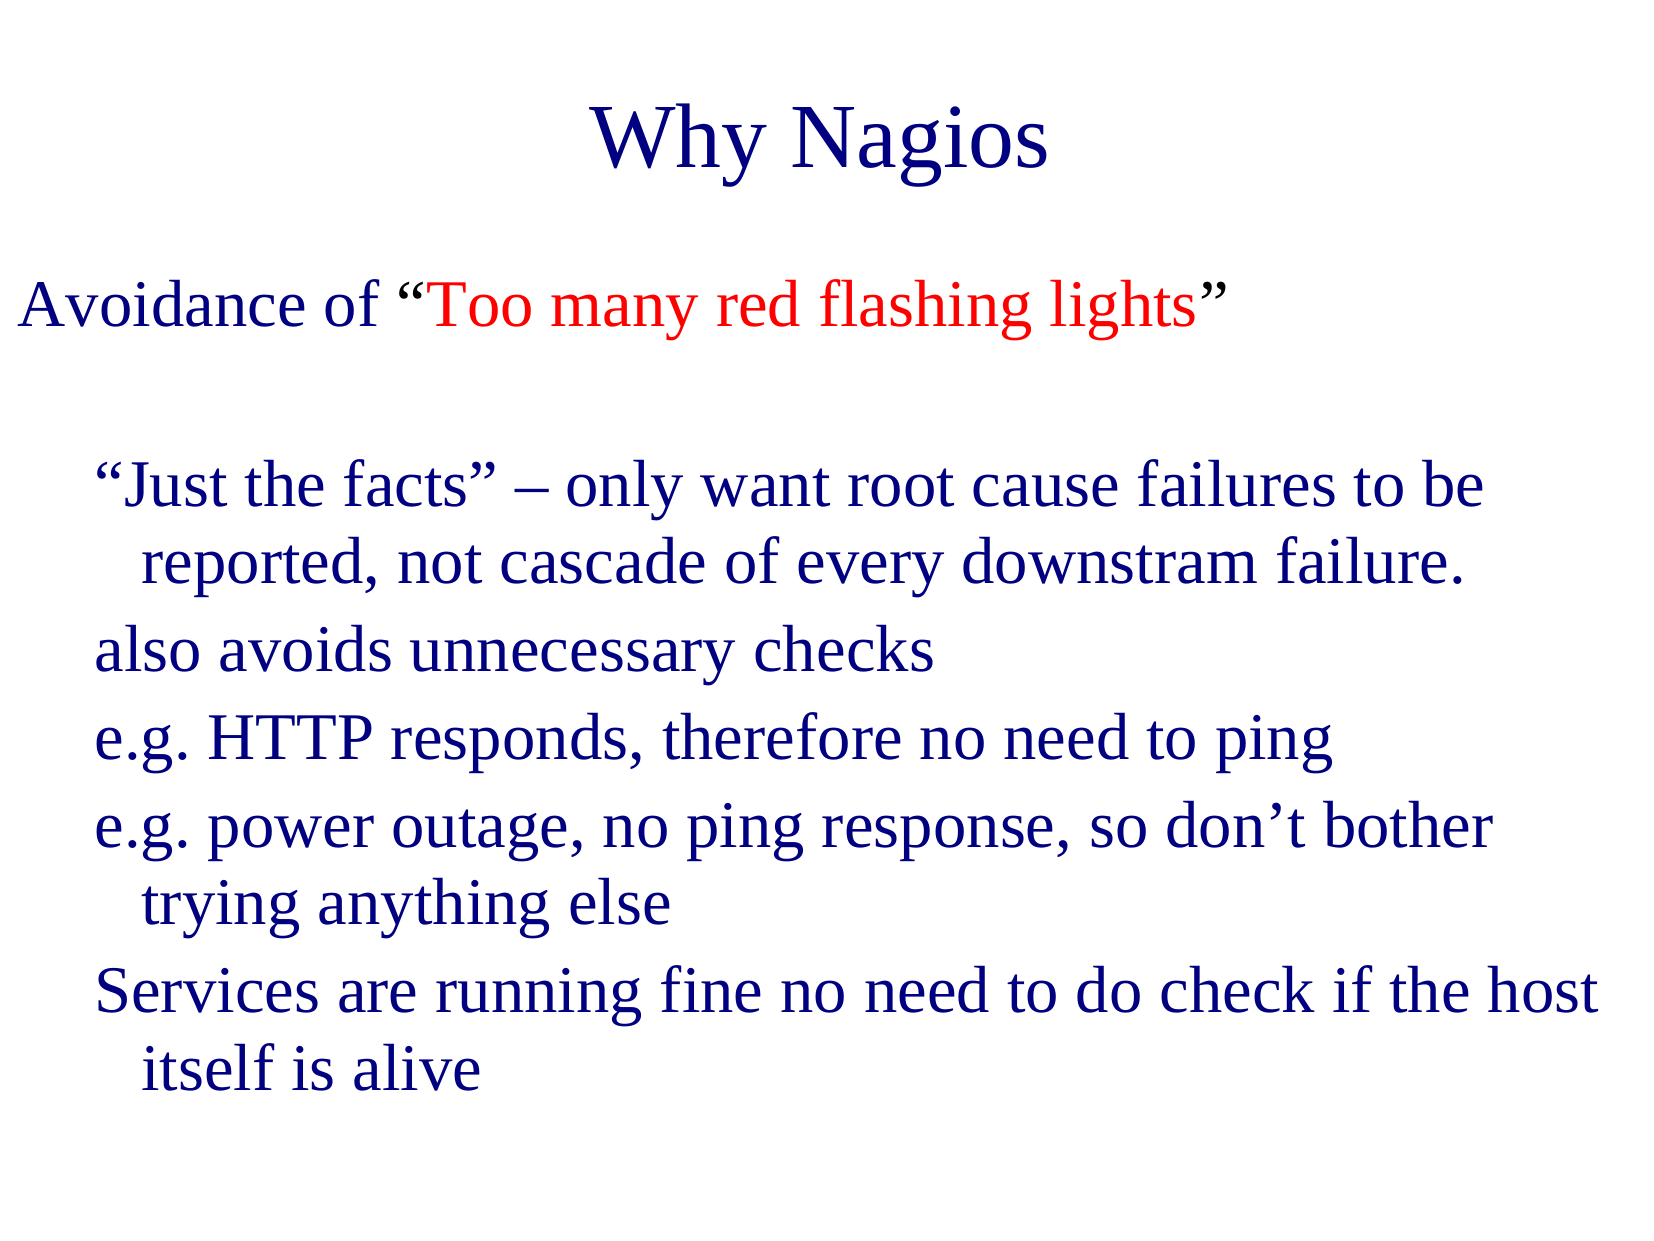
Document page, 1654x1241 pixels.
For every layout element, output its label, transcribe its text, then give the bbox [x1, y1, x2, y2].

text_box Avoidance of “Too many red flashing lights” “Just the facts” – only want root cause failures to be reported, not cascade of every downstram failure. also avoids unnecessary checks e.g. HTTP responds, therefore no need to ping e.g. power outage, no ping response, so don’t bother trying anything else Services are running fine no need to do check if the host itself is alive [0, 255, 1639, 1241]
text_box Why Nagios [0, 0, 1641, 273]
